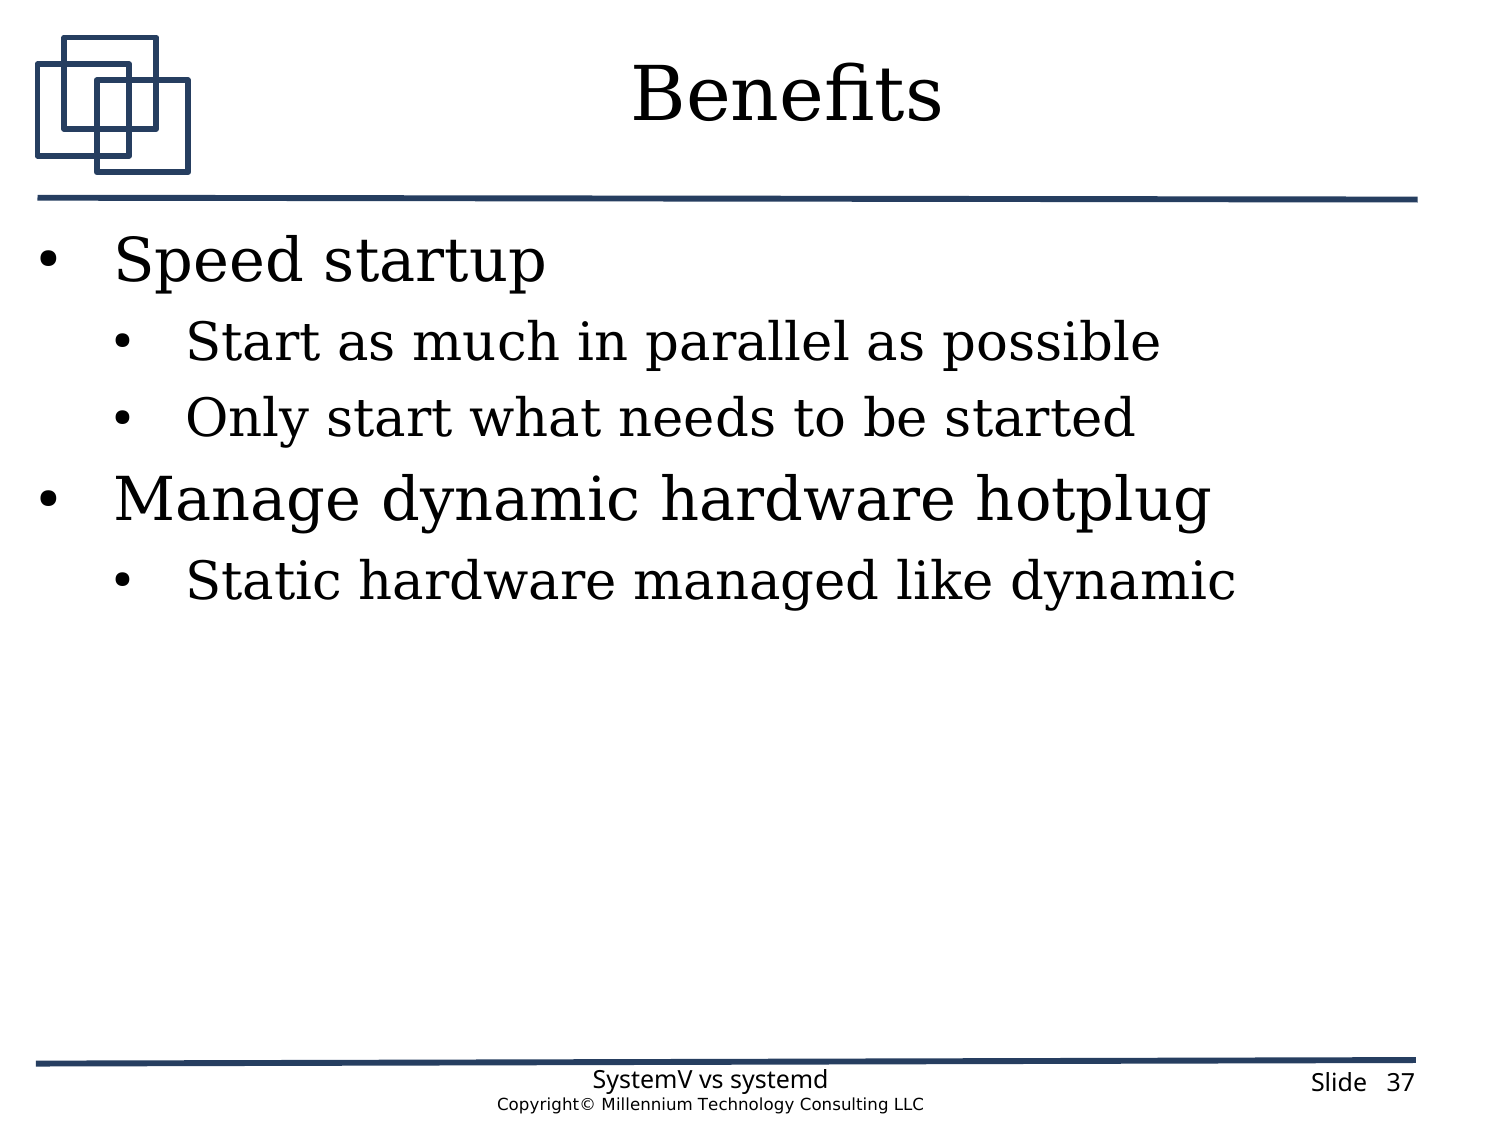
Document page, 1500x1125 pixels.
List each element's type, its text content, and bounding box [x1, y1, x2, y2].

list Speed startup Start as much in parallel as possible Only start what needs to be started Manage dynamic hardware hotplug Static hardware managed like dynamic [37, 224, 1425, 968]
title Benefits [150, 0, 1425, 188]
